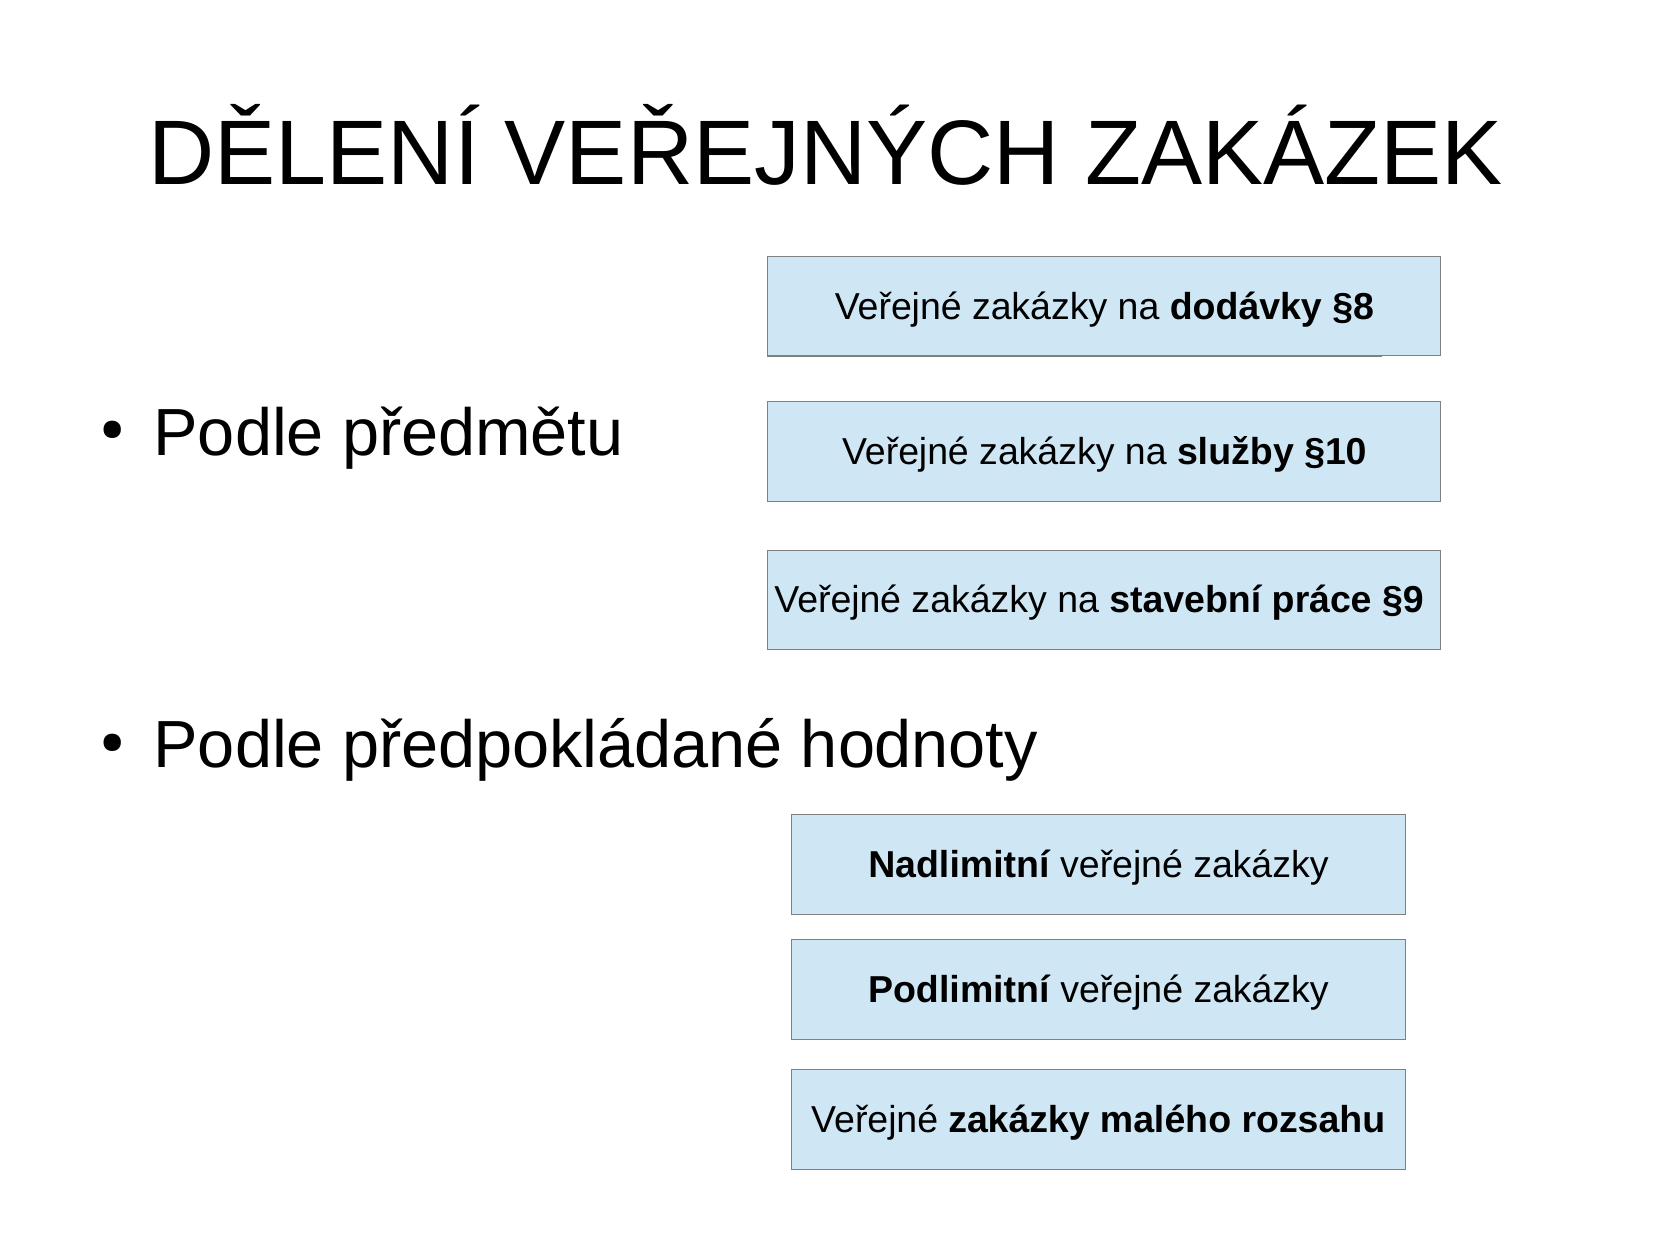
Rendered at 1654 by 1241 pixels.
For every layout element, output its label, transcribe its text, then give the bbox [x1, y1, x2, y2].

title DĚLENÍ VEŘEJNÝCH ZAKÁZEK [82, 49, 1571, 257]
text_box Veřejné zakázky na stavební práce §9 [767, 550, 1441, 650]
text_box Veřejné zakázky na služby §10 [767, 401, 1441, 502]
text_box Veřejné zakázky malého rozsahu [791, 1069, 1406, 1170]
text_box Podlimitní veřejné zakázky [791, 939, 1406, 1040]
text_box Nadlimitní veřejné zakázky [791, 814, 1406, 915]
text_box Veřejné zakázky na dodávky §8 [767, 256, 1441, 356]
list Podle předmětu Podle předpokládané hodnoty [82, 290, 1571, 1109]
